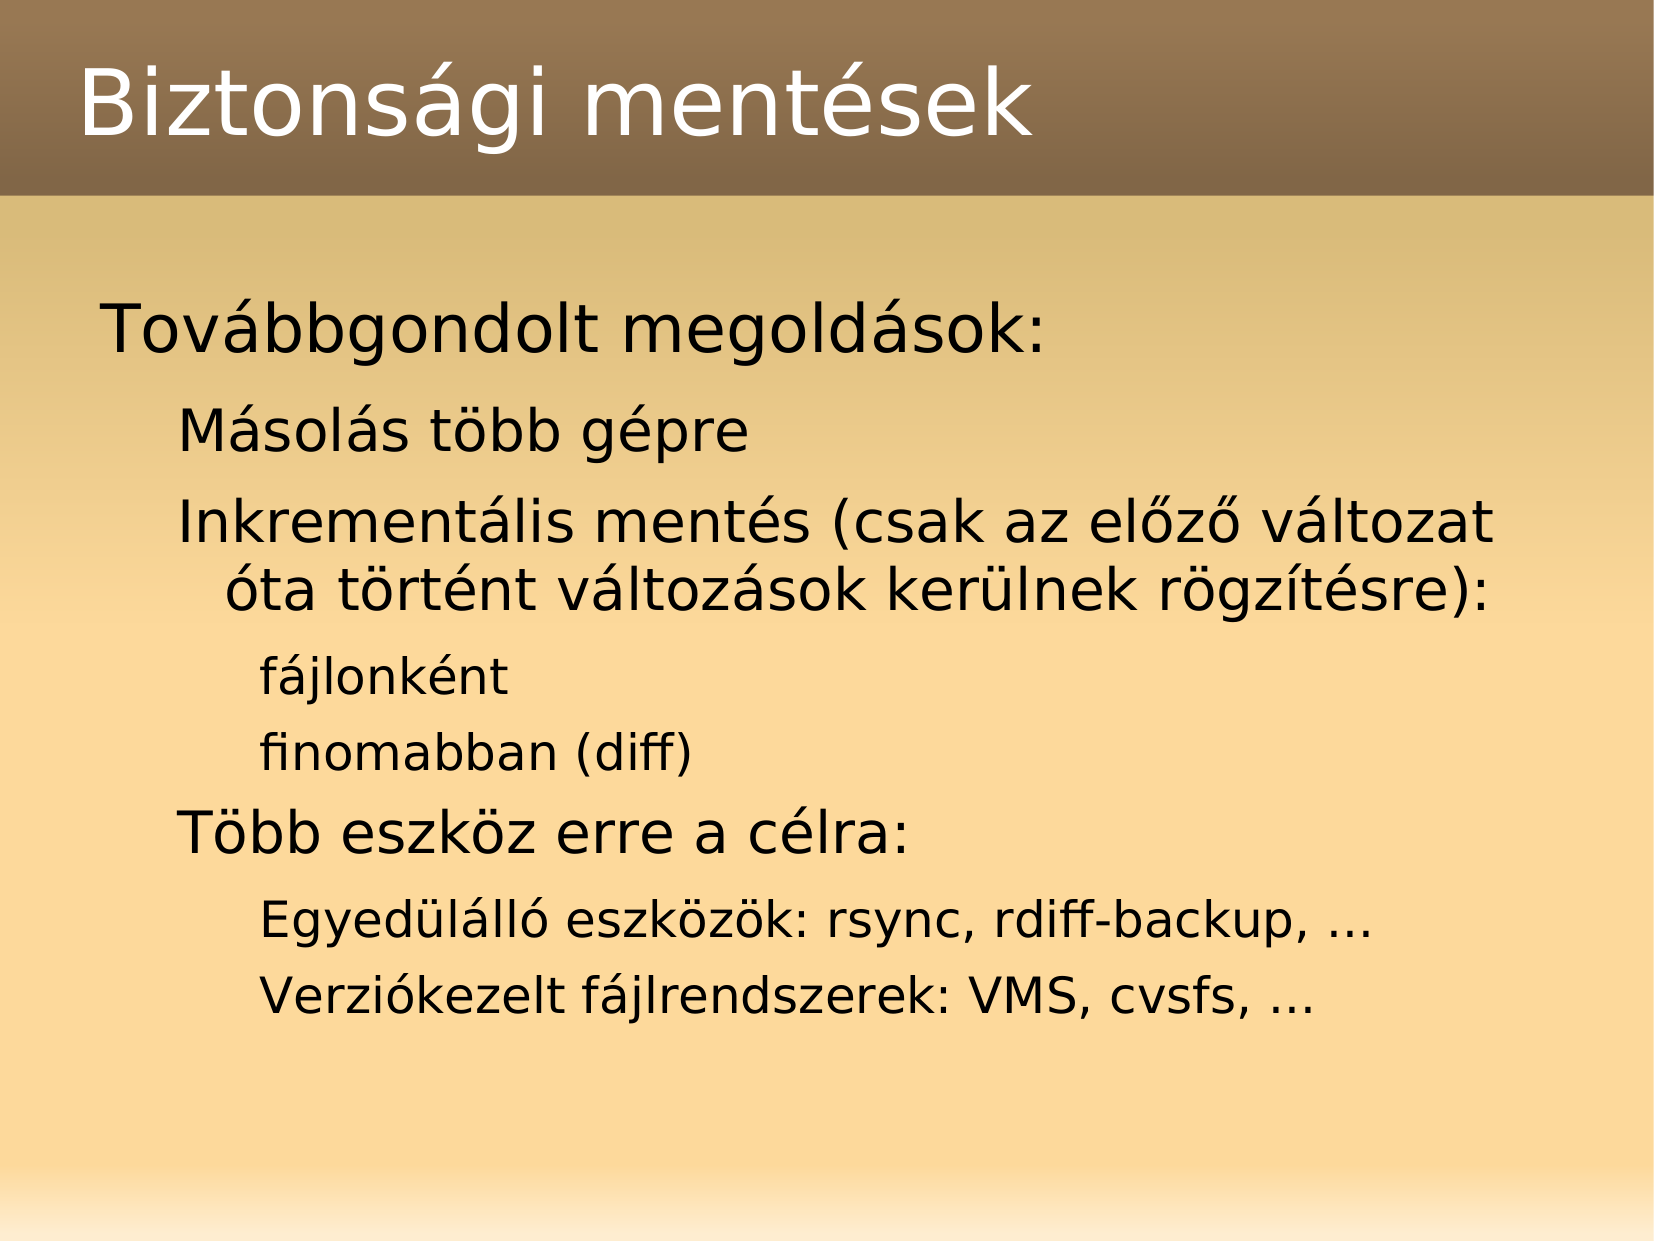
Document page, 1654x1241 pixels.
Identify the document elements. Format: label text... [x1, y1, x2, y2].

title Biztonsági mentések [76, 7, 1565, 200]
picture [0, 0, 1654, 1241]
list Továbbgondolt megoldások: Másolás több gépre Inkrementális mentés (csak az előző változat óta történt változások kerülnek rögzítésre): fájlonként finomabban (diff) Több eszköz erre a célra: Egyedülálló eszközök: rsync, rdiff-backup, ... Verziókezelt fájlrendszerek: VMS, cvsfs, ... [82, 290, 1571, 1094]
